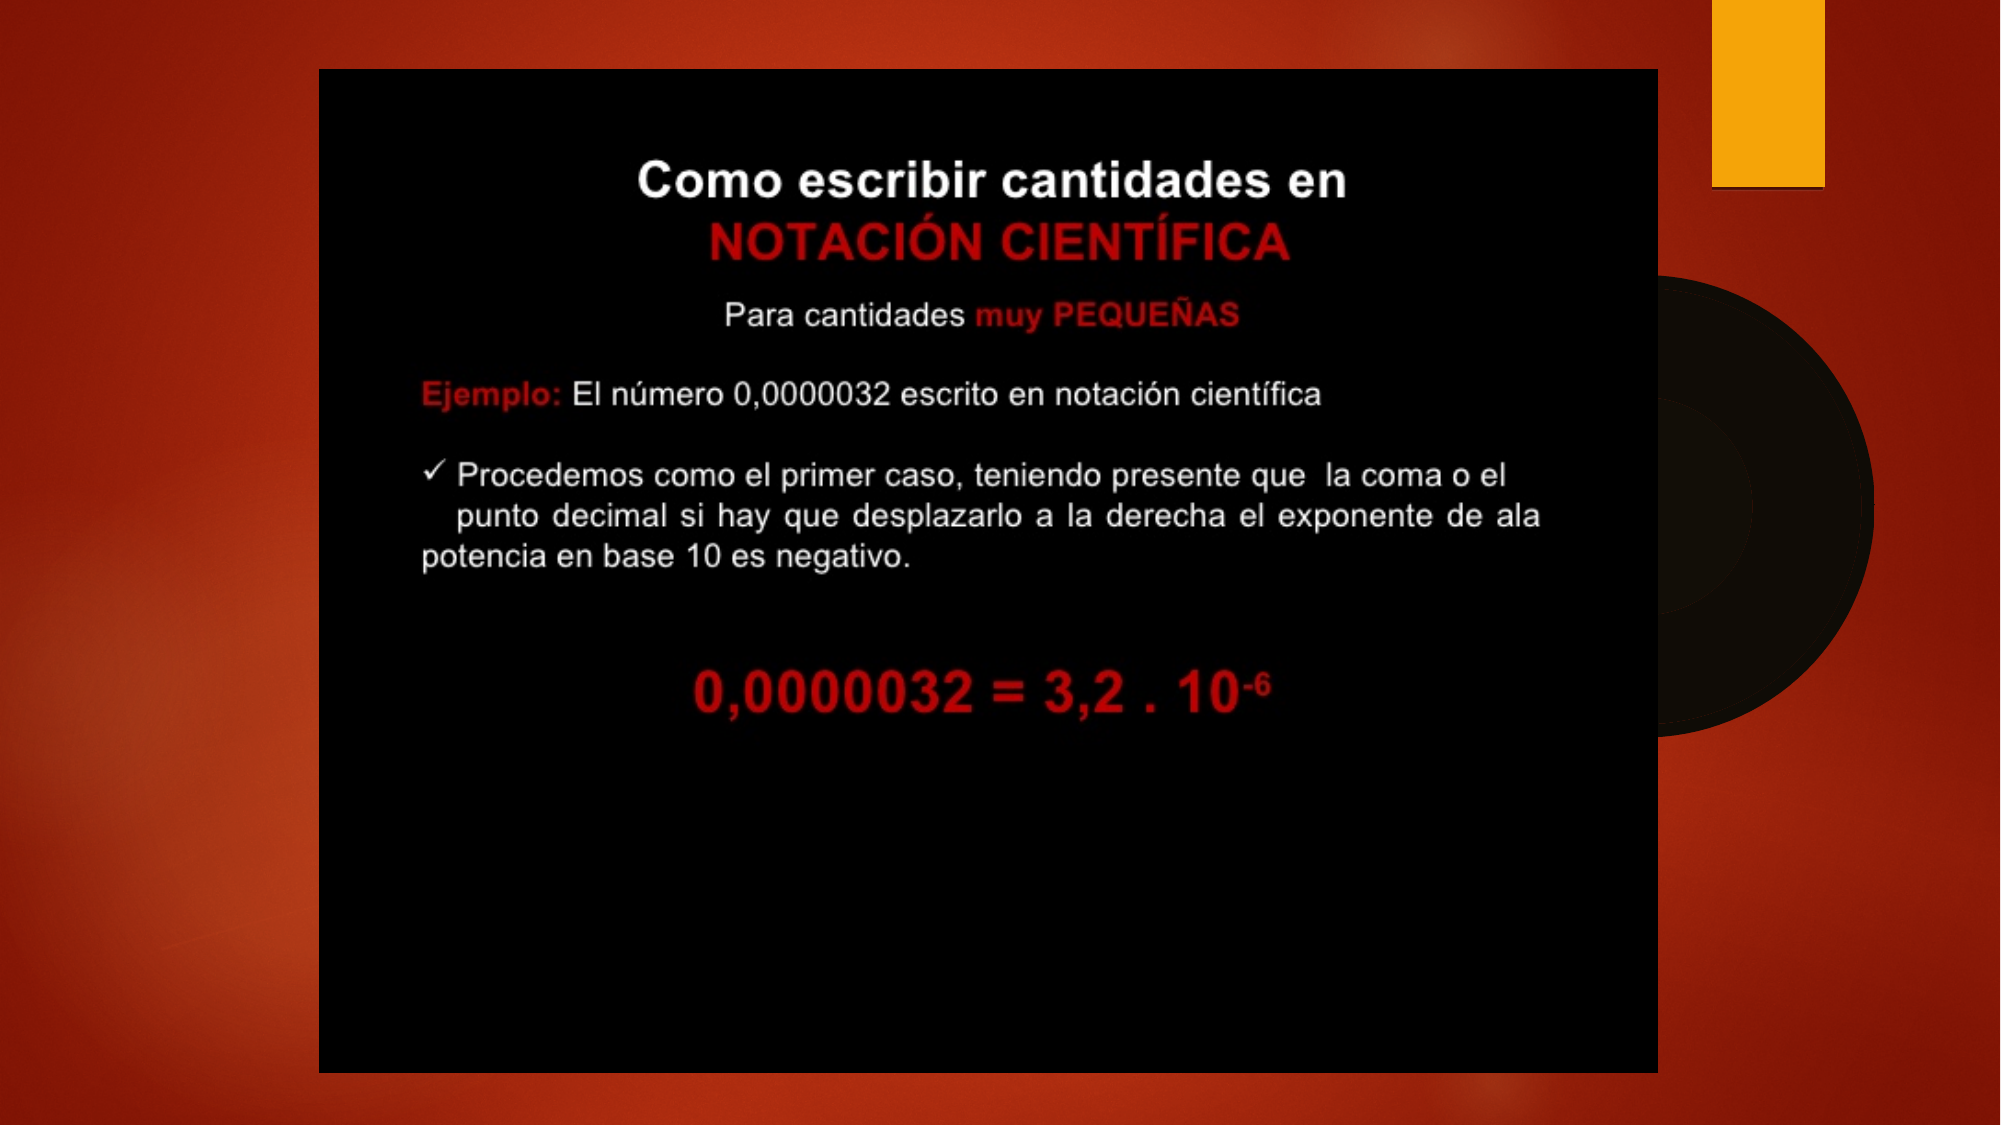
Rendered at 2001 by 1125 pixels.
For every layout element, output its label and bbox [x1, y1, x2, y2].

picture [319, 69, 1658, 1073]
